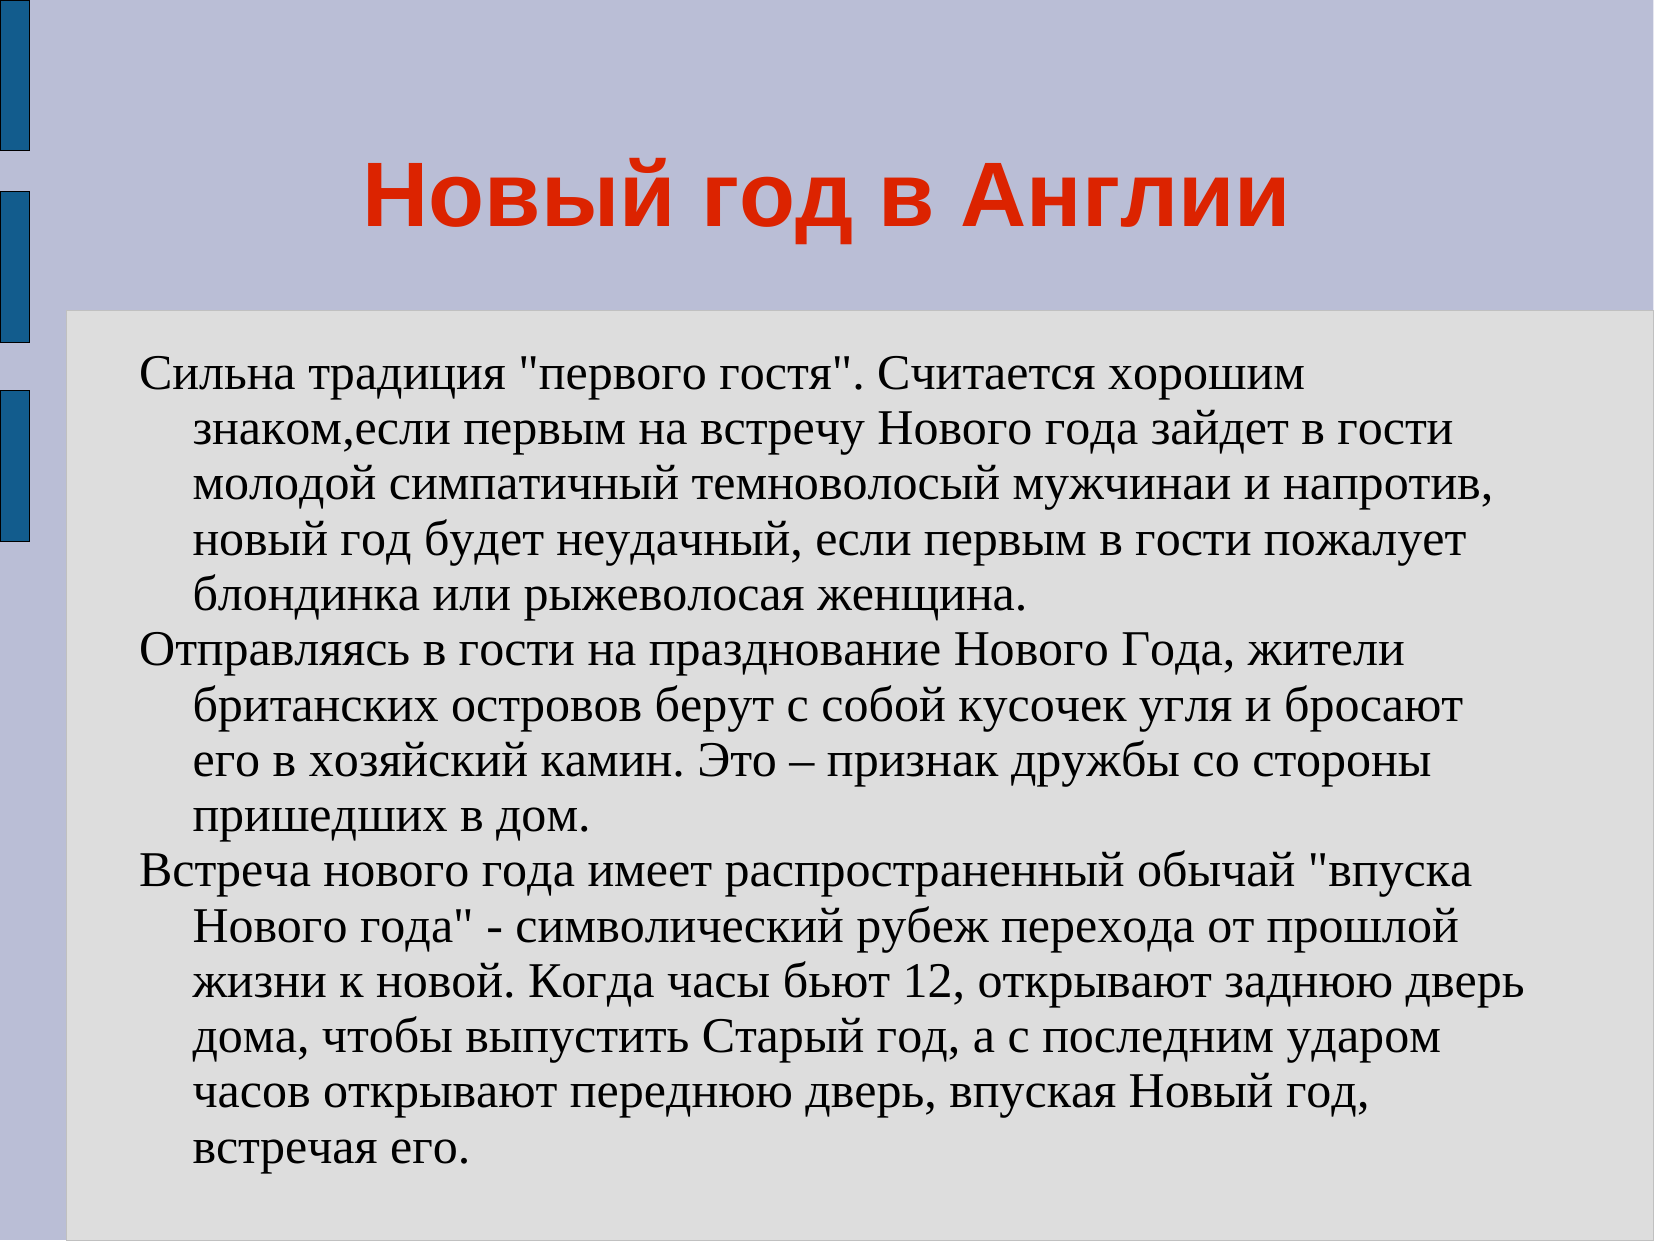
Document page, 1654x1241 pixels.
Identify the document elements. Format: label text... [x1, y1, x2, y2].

list Сильна традиция "первого гостя". Считается хорошим знаком,если первым на встречу Нового года зайдет в гости молодой симпатичный темноволосый мужчинаи и напротив, новый год будет неудачный, если первым в гости пожалует блондинка или рыжеволосая женщина. Отправляясь в гости на празднование Нового Года, жители британских островов берут с собой кусочек угля и бросают его в хозяйский камин. Это – признак дружбы со стороны пришедших в дом. Встреча нового года имеет распространенный обычай "впуска Нового года" - символический рубеж перехода от прошлой жизни к новой. Когда часы бьют 12, открывают заднюю дверь дома, чтобы выпустить Старый год, а с последним ударом часов открывают переднюю дверь, впуская Новый год, встречая его. [121, 344, 1534, 1190]
title Новый год в Англии [121, 98, 1534, 291]
